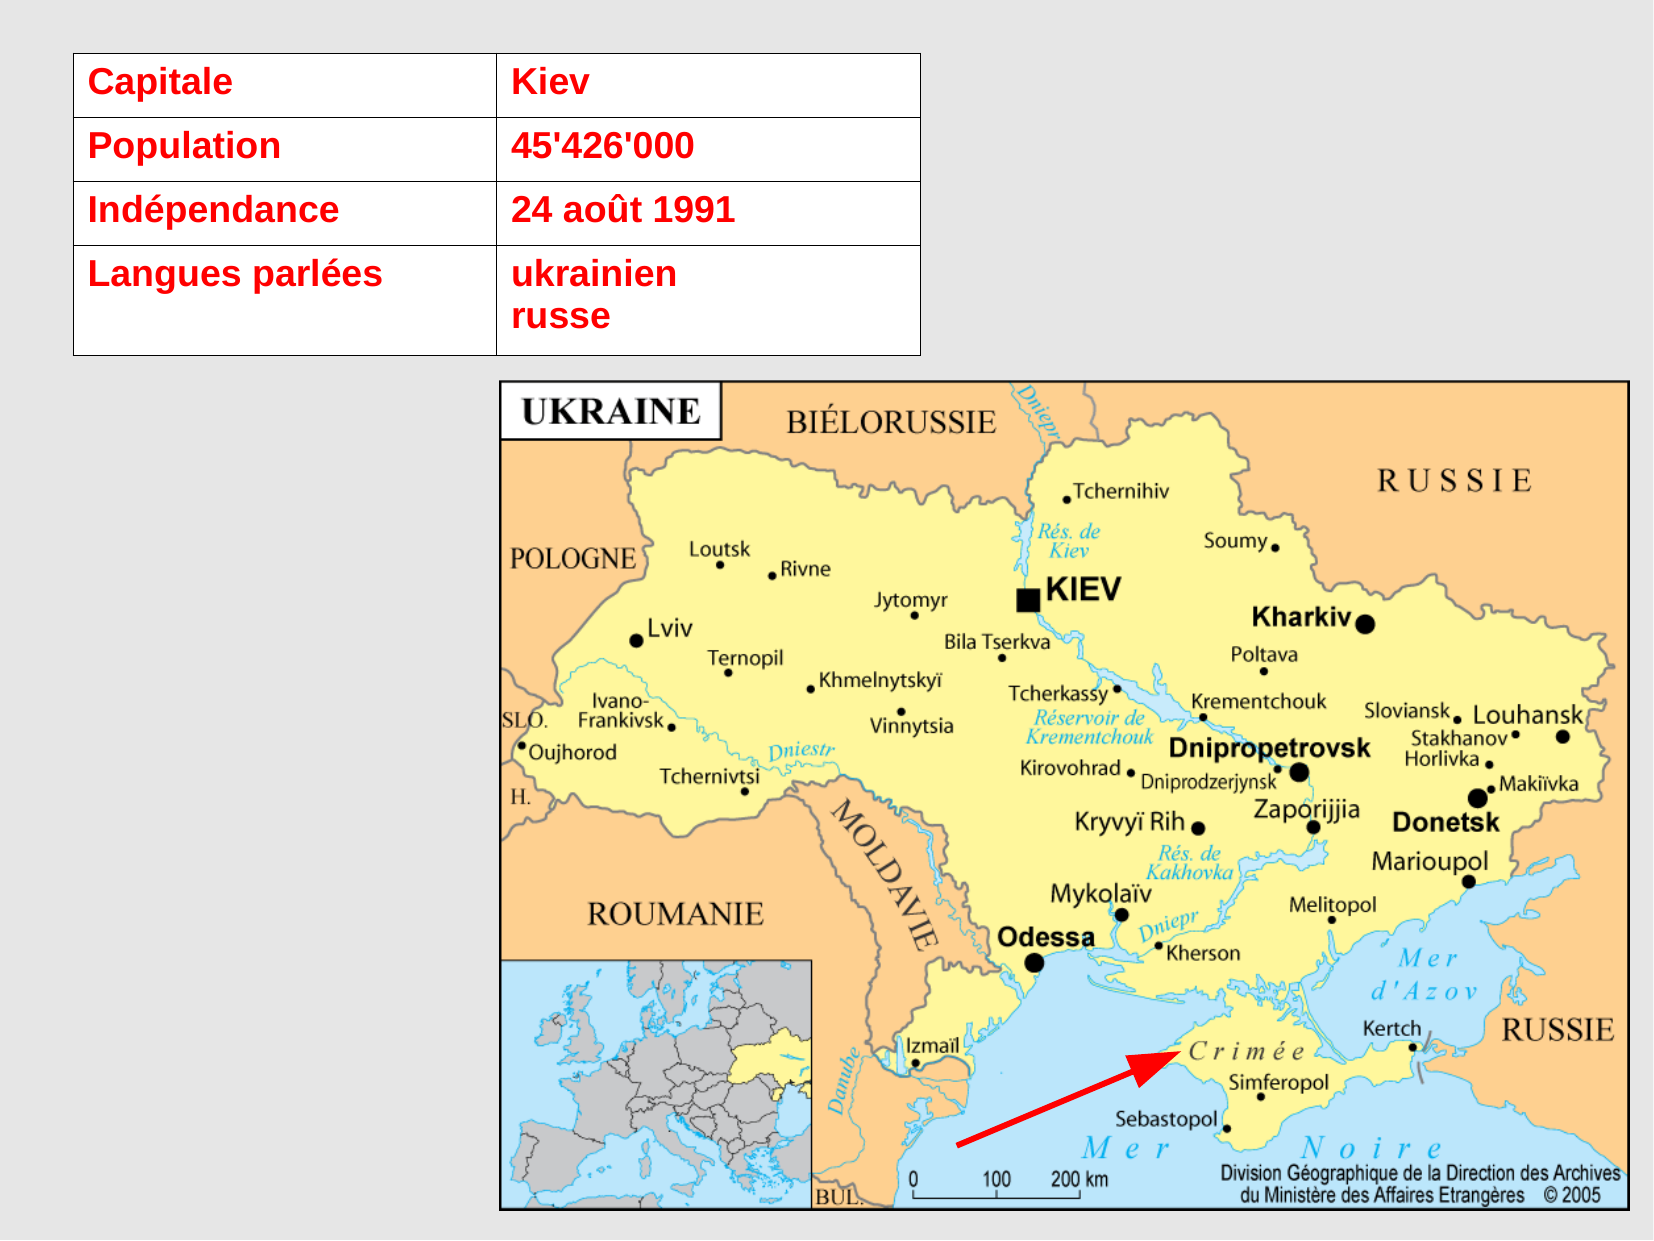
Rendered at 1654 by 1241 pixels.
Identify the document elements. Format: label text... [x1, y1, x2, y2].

table_cell 24 août 1991 [497, 182, 920, 245]
table_header Capitale [74, 54, 496, 117]
table_header Kiev [497, 54, 920, 117]
table_cell Indépendance [74, 182, 496, 245]
table_cell Population [74, 118, 496, 181]
table_cell Langues parlées [74, 246, 496, 355]
table_cell 45'426'000 [497, 118, 920, 181]
table_cell ukrainien russe [497, 246, 920, 355]
picture [499, 366, 1630, 1211]
